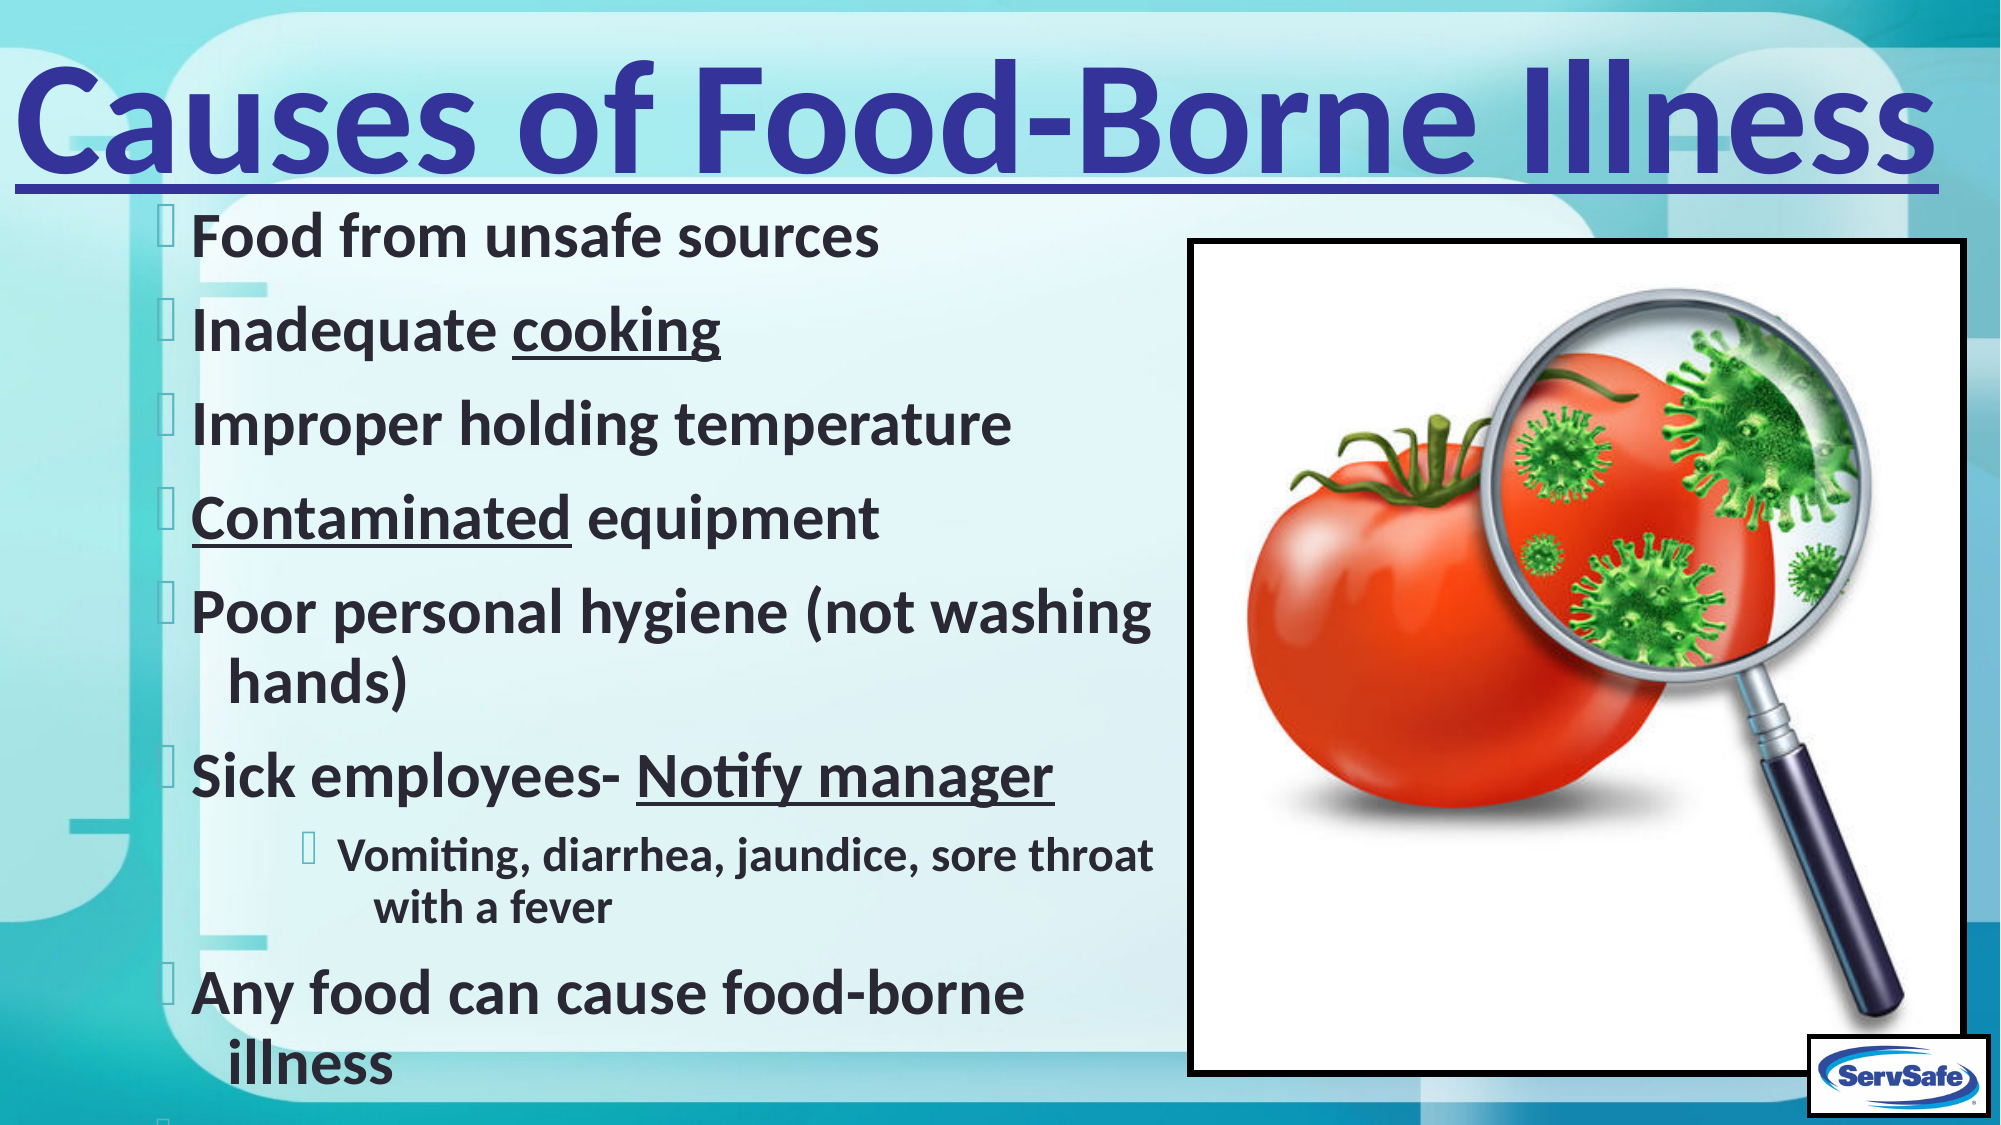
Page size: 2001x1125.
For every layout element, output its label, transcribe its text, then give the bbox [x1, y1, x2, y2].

picture [1193, 244, 1961, 1071]
picture [1811, 1039, 1986, 1114]
list Food from unsafe sources Inadequate cooking Improper holding temperature Contaminated equipment Poor personal hygiene (not washing hands) Sick employees- Notify manager Vomiting, diarrhea, jaundice, sore throat with a fever Any food can cause food-borne illness [140, 214, 1203, 1109]
title Causes of Food-Borne Illness [0, 0, 2000, 214]
